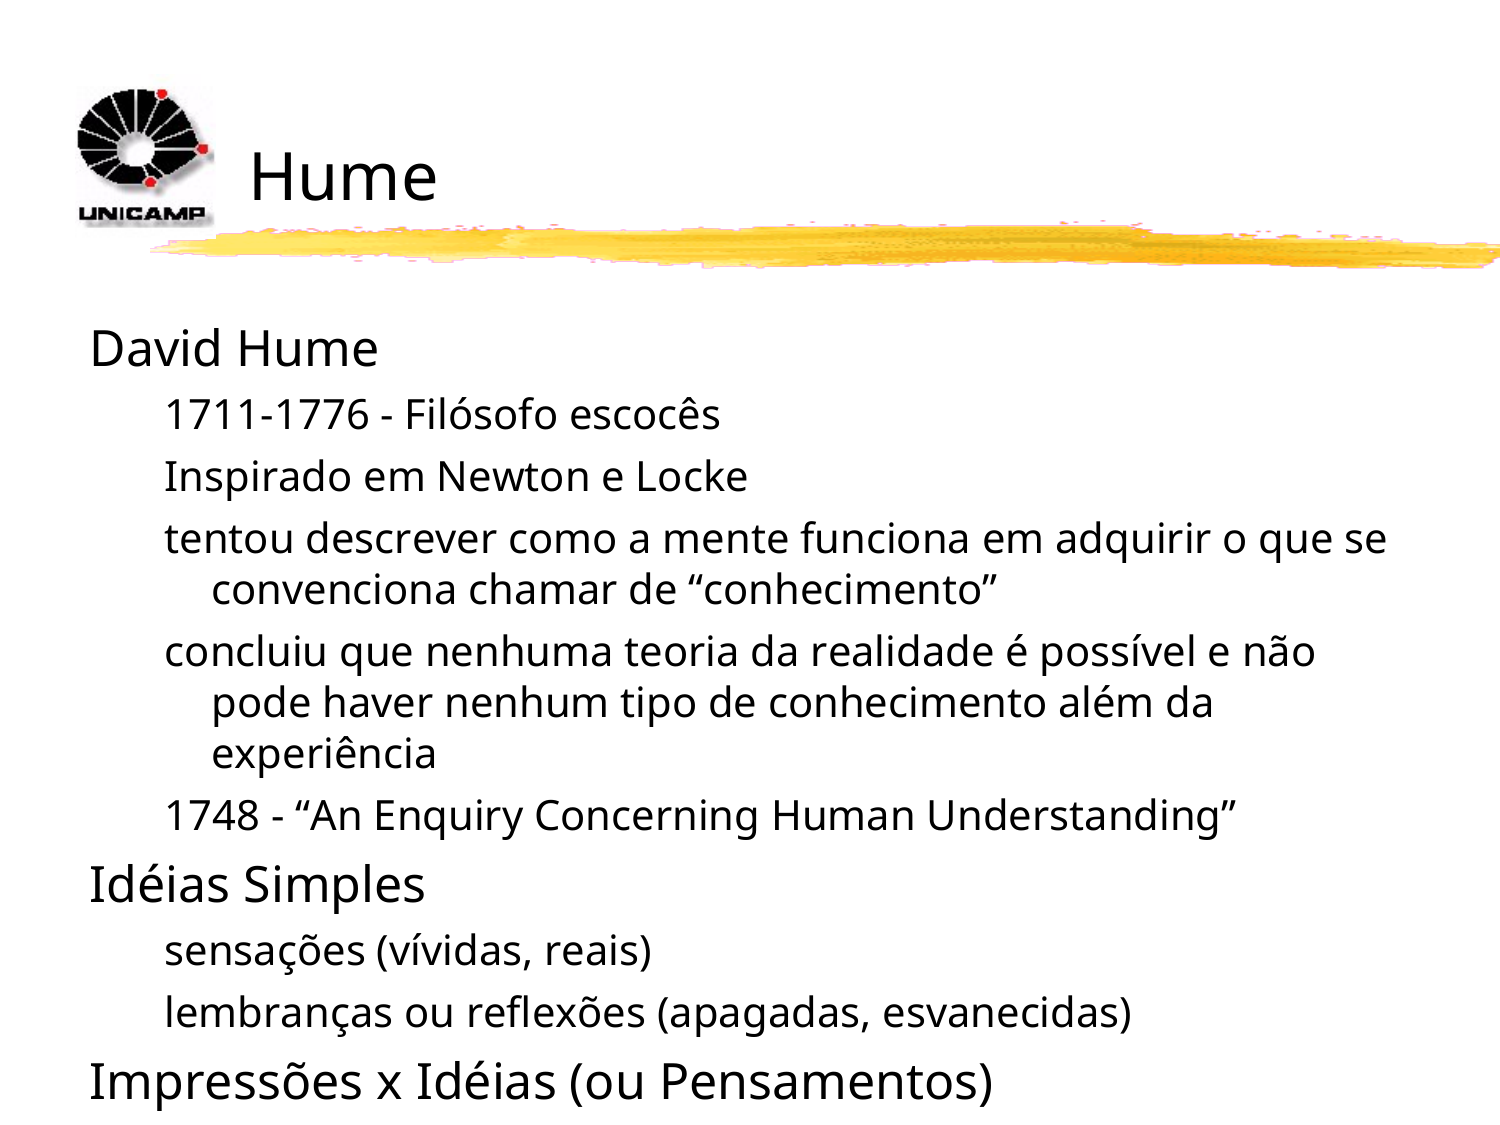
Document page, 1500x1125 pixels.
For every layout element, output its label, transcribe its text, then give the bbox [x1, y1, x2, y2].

title Hume [233, 37, 1434, 225]
list David Hume 1711-1776 - Filósofo escocês Inspirado em Newton e Locke tentou descrever como a mente funciona em adquirir o que se convenciona chamar de “conhecimento” concluiu que nenhuma teoria da realidade é possível e não pode haver nenhum tipo de conhecimento além da experiência 1748 - “An Enquiry Concerning Human Understanding” Idéias Simples sensações (vívidas, reais) lembranças ou reflexões (apagadas, esvanecidas) Impressões x Idéias (ou Pensamentos) [74, 309, 1417, 994]
picture [75, 74, 1500, 279]
